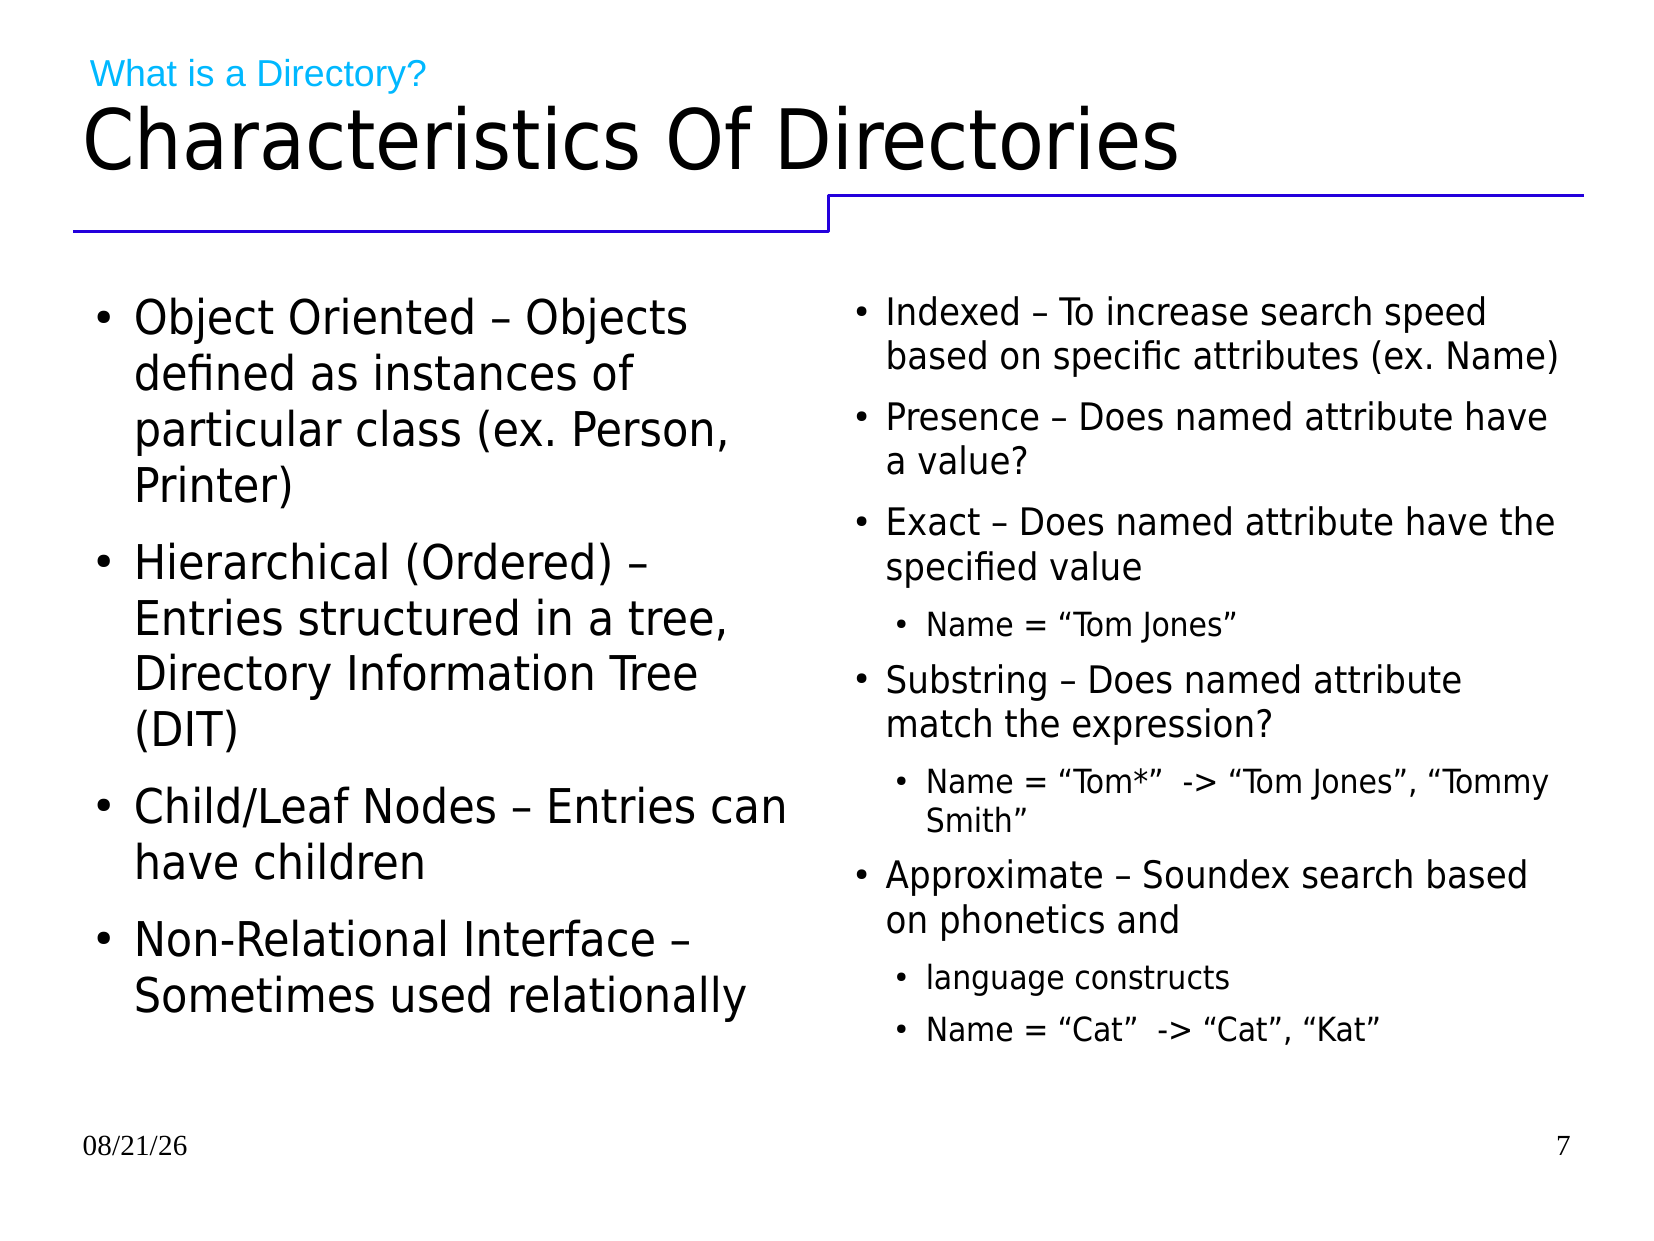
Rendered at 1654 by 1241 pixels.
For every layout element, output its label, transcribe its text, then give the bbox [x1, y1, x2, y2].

list Indexed – To increase search speed based on specific attributes (ex. Name) Presence – Does named attribute have a value? Exact – Does named attribute have the specified value Name = “Tom Jones” Substring – Does named attribute match the expression? Name = “Tom*” -> “Tom Jones”, “Tommy Smith” Approximate – Soundex search based on phonetics and language constructs Name = “Cat” -> “Cat”, “Kat” [845, 290, 1572, 1109]
title Characteristics Of Directories [82, 49, 1571, 232]
text_box What is a Directory? [75, 45, 571, 102]
list Object Oriented – Objects defined as instances of particular class (ex. Person, Printer) Hierarchical (Ordered) – Entries structured in a tree, Directory Information Tree (DIT) Child/Leaf Nodes – Entries can have children Non-Relational Interface – Sometimes used relationally [82, 290, 809, 1036]
